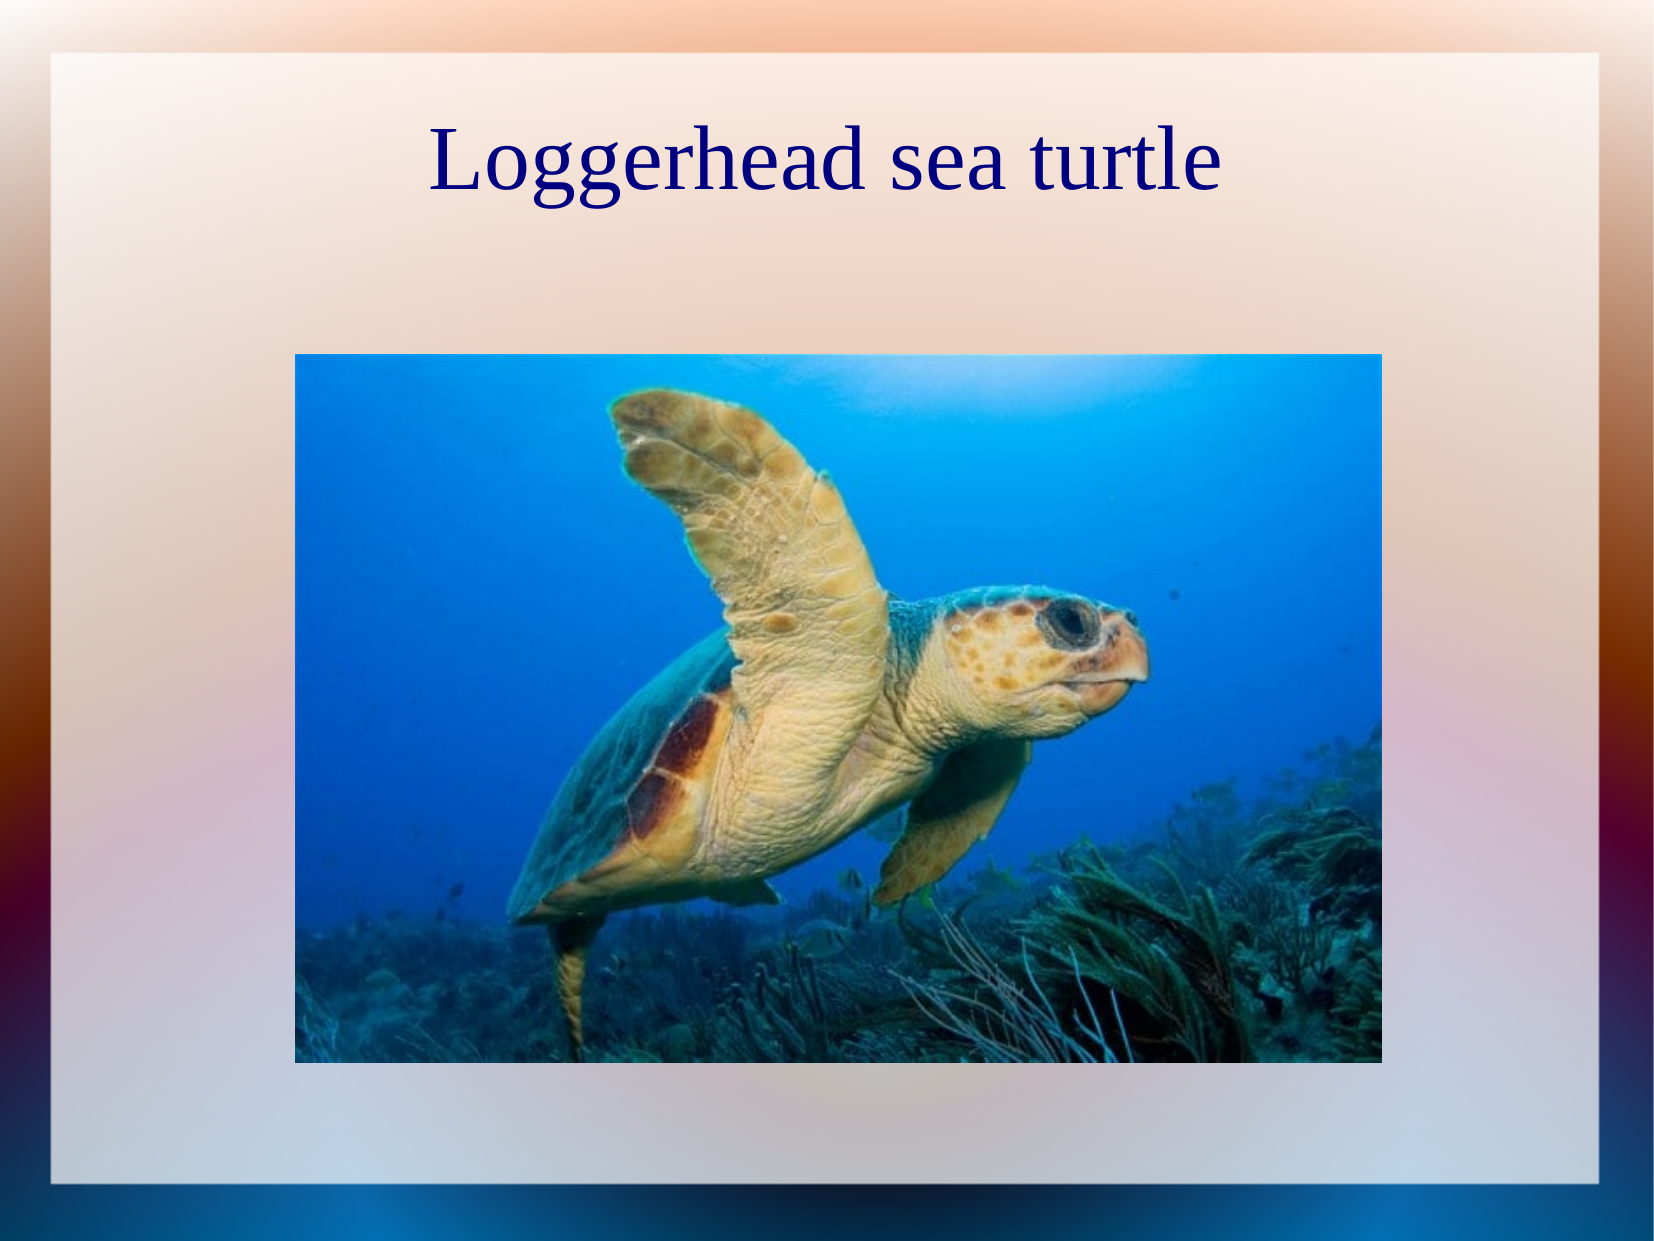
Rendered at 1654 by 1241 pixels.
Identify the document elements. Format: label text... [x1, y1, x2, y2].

picture [0, 0, 1654, 1241]
title Loggerhead sea turtle [82, 55, 1571, 263]
